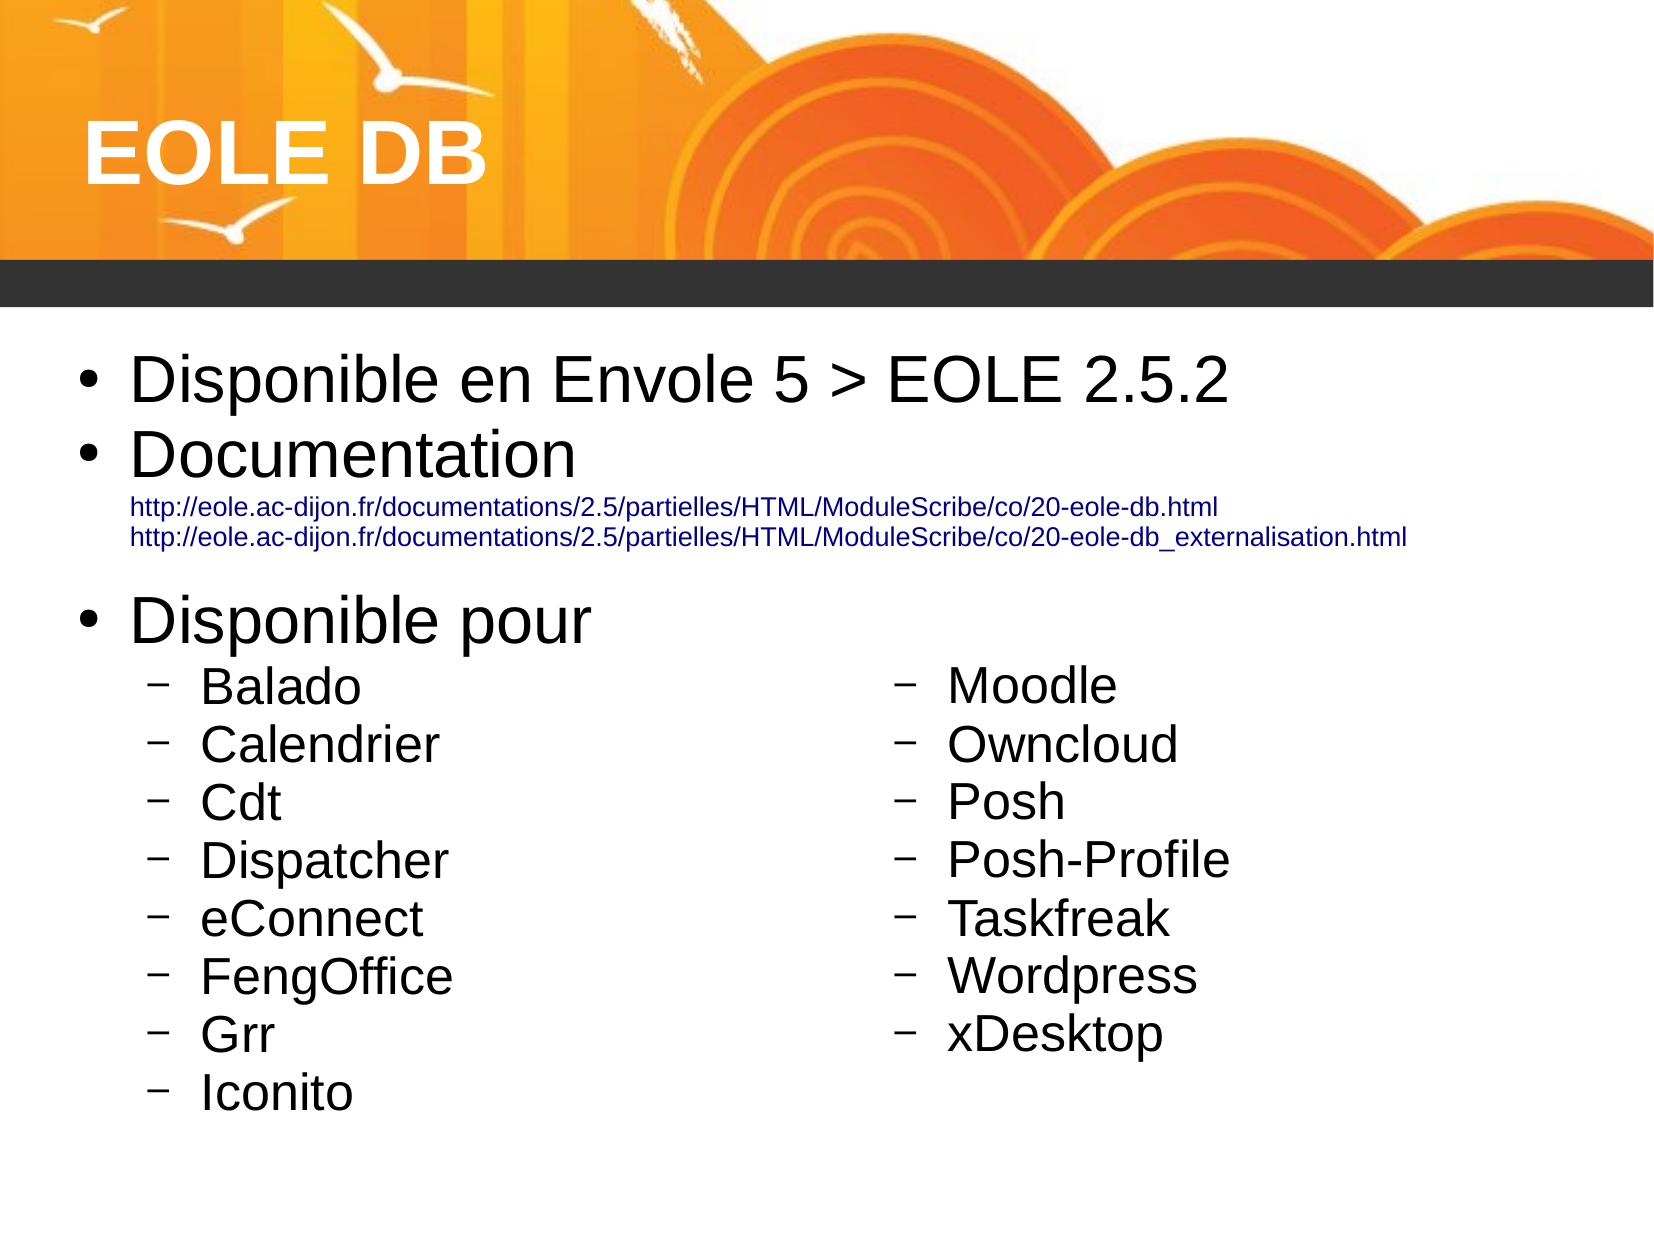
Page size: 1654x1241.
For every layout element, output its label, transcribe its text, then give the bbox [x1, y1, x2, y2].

list Disponible en Envole 5 > EOLE 2.5.2 Documentation http://eole.ac-dijon.fr/documentations/2.5/partielles/HTML/ModuleScribe/co/20-eole-db.html http://eole.ac-dijon.fr/documentations/2.5/partielles/HTML/ModuleScribe/co/20-eole-db_externalisation.html Disponible pour Balado Calendrier Cdt Dispatcher eConnect FengOffice Grr Iconito [59, 342, 1595, 1062]
title EOLE DB [82, 49, 1571, 257]
text_box Moodle Owncloud Posh Posh-Profile Taskfreak Wordpress xDesktop [791, 649, 1430, 1075]
